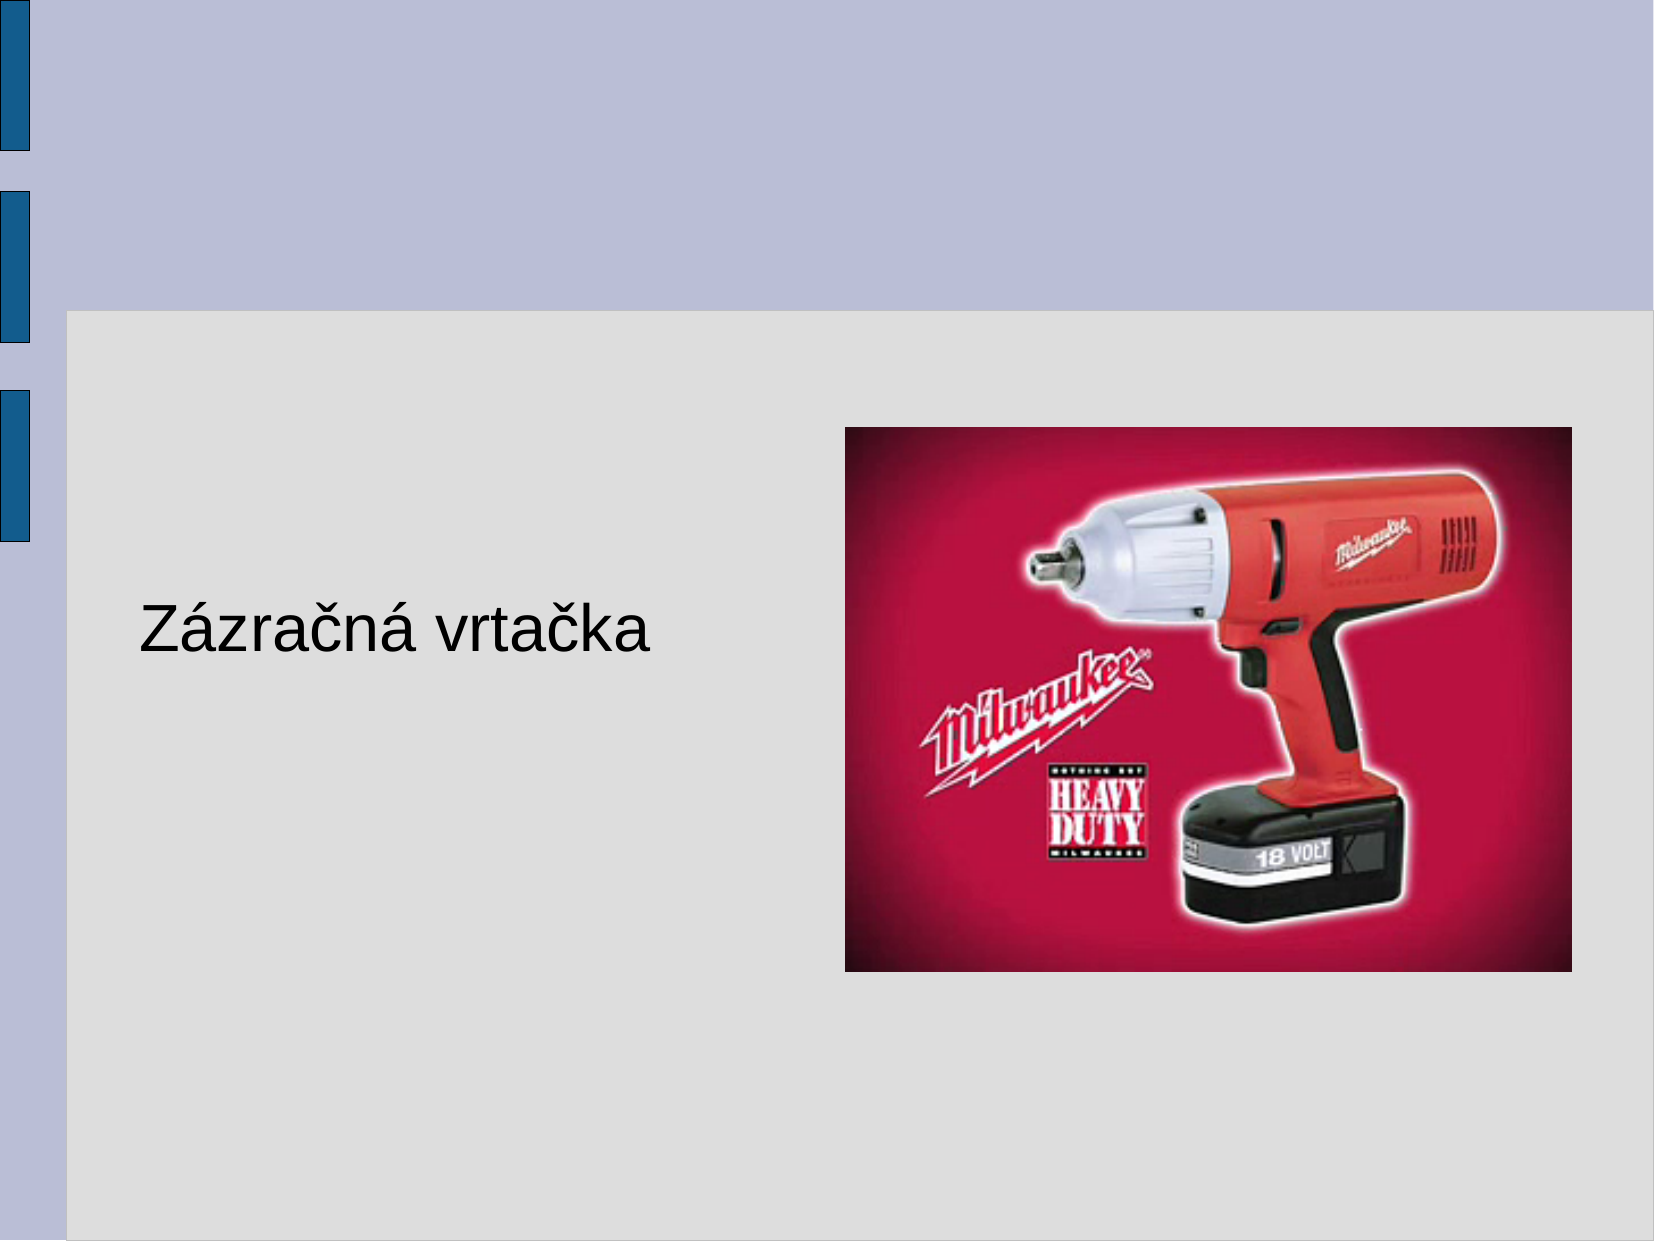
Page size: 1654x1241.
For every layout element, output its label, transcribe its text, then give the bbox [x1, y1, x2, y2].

picture [845, 427, 1572, 972]
list Zázračná vrtačka [121, 590, 811, 1127]
